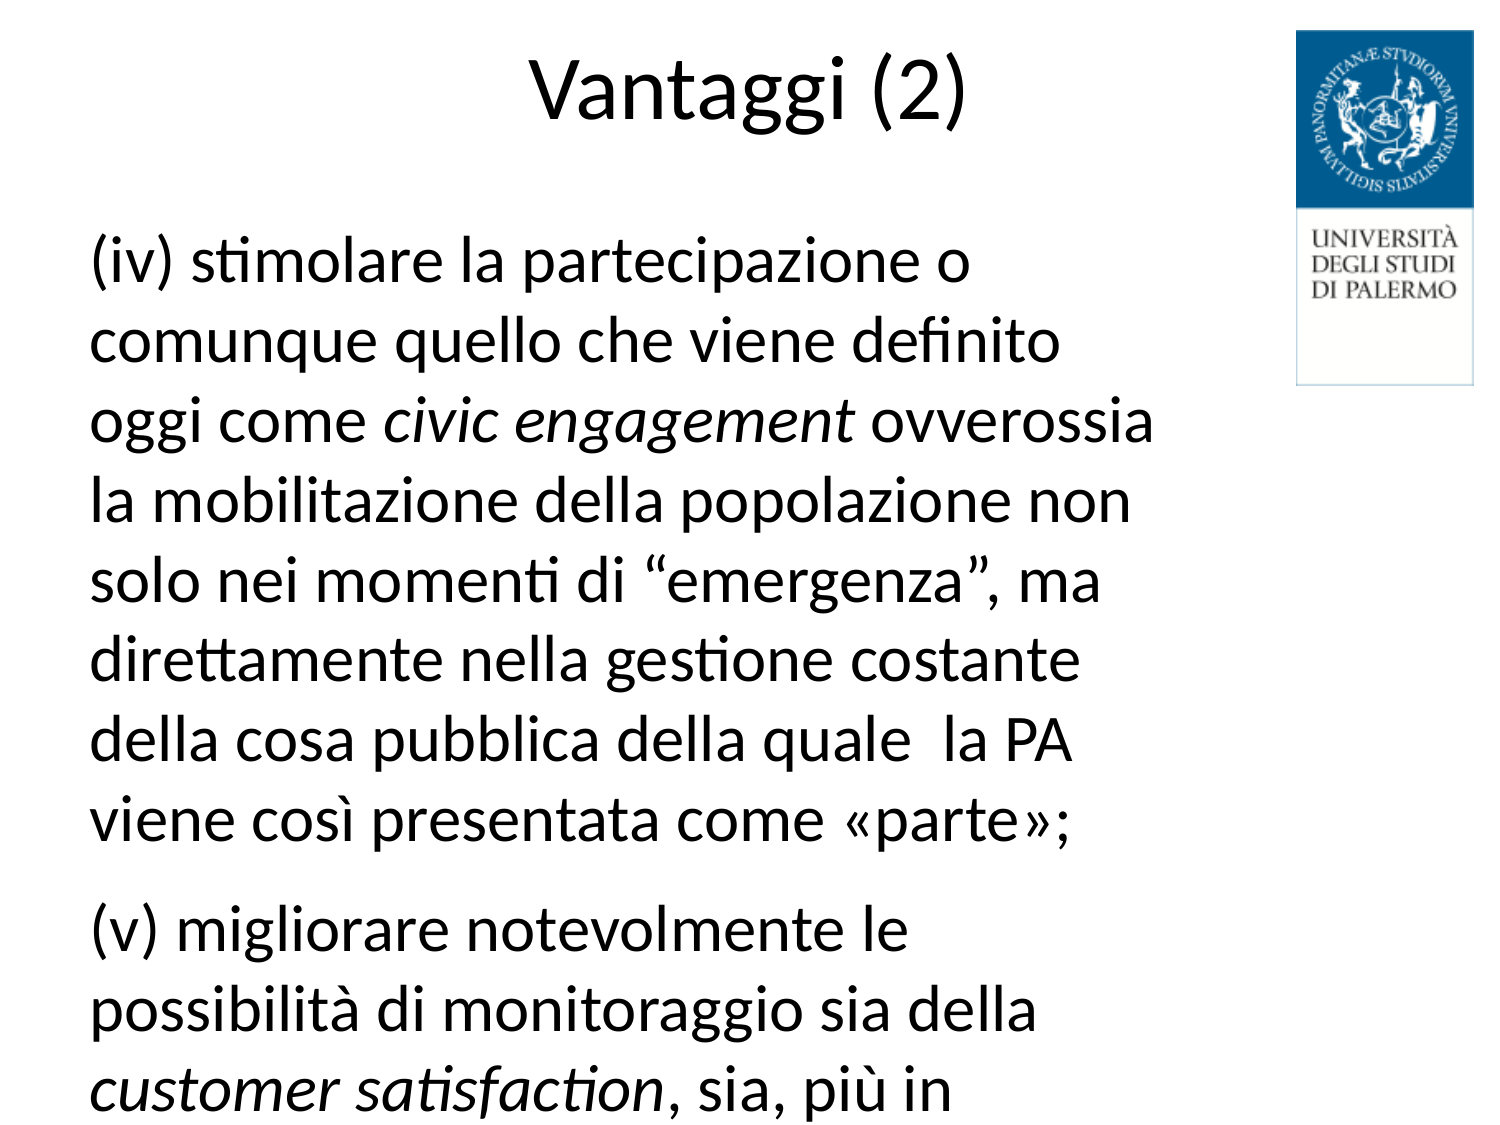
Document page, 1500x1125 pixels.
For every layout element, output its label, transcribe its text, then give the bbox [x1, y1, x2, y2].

list (iv) stimolare la partecipazione o comunque quello che viene definito oggi come civic engagement ovverossia la mobilitazione della popolazione non solo nei momenti di “emergenza”, ma direttamente nella gestione costante della cosa pubblica della quale la PA viene così presentata come «parte»; (v) migliorare notevolmente le possibilità di monitoraggio sia della customer satisfaction, sia, più in generale, del cosiddetto sentiment nei confronti dell’am-ministrazione pubblica, un aspetto la cui sinusoidalità, in termini di giudizi positivi non è, fra cittadinanza italiana, certamente seconda rispetto al municipalismo e alla frammentazione sociale che la connota in termini di giudizi di valore sulle istituzioni dello Stato. [75, 208, 1176, 1083]
title Vantaggi (2) [75, 20, 1425, 209]
picture [1296, 30, 1474, 386]
